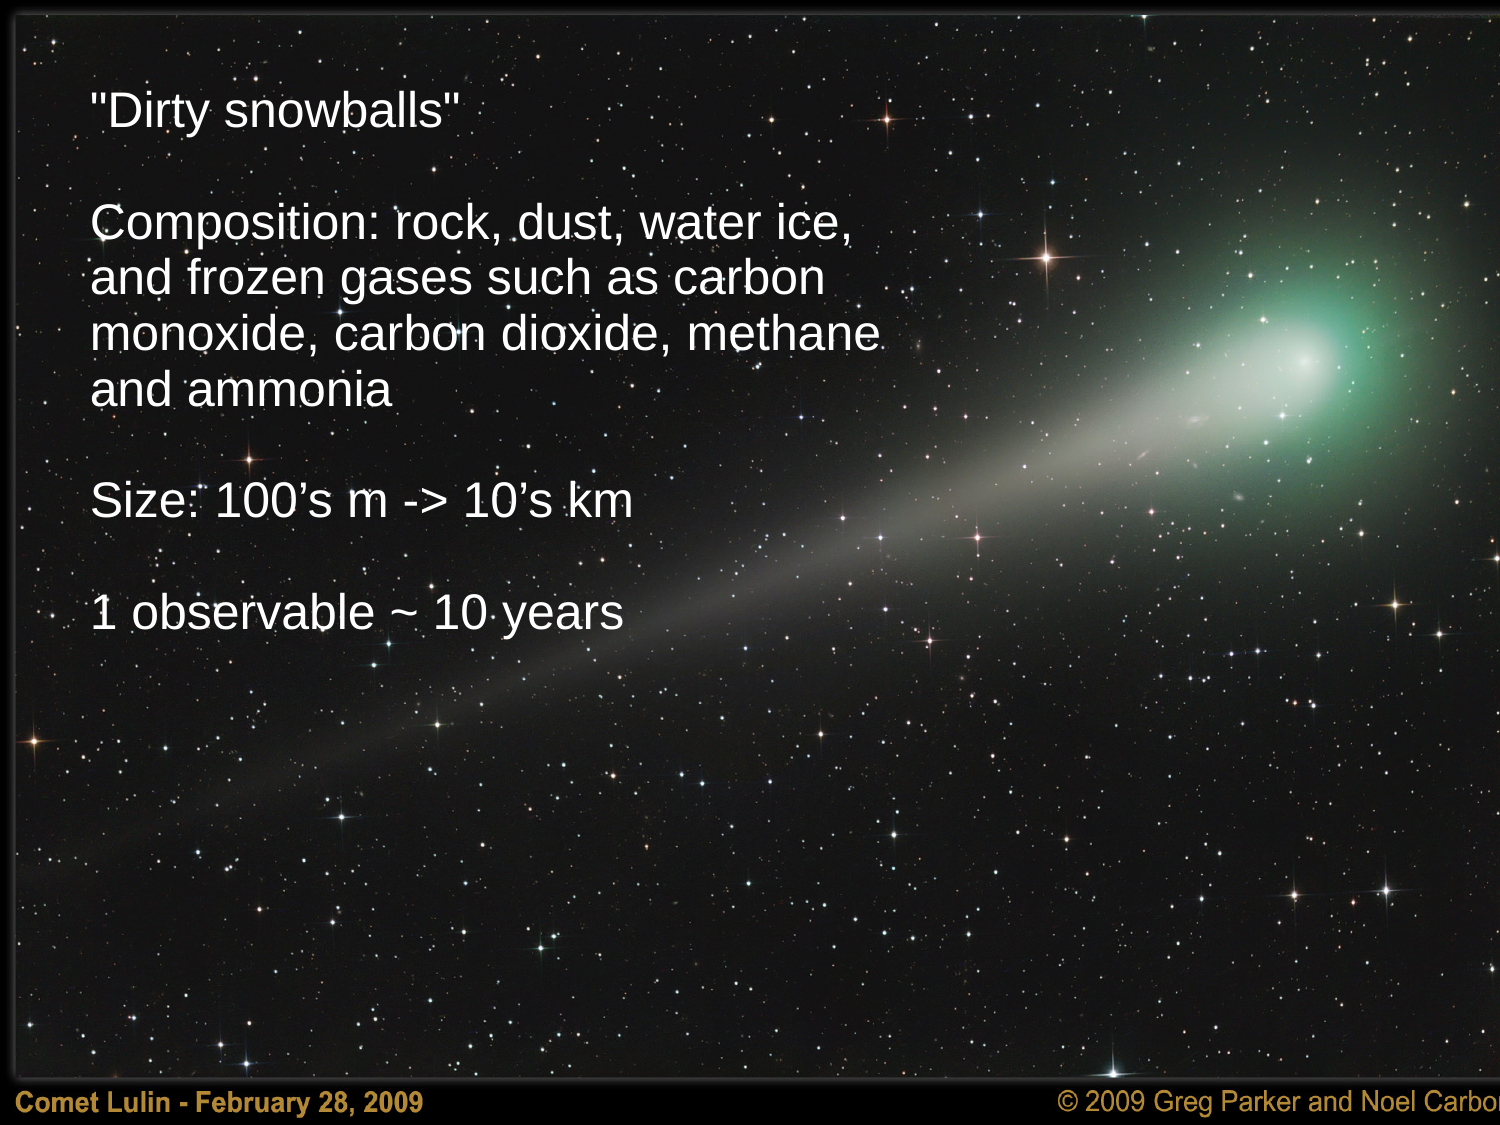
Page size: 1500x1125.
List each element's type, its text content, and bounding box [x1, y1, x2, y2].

picture [0, 0, 1500, 1125]
text_box "Dirty snowballs" Composition: rock, dust, water ice, and frozen gases such as carbon monoxide, carbon dioxide, methane and ammonia Size: 100’s m -> 10’s km 1 observable ~ 10 years [75, 75, 901, 759]
